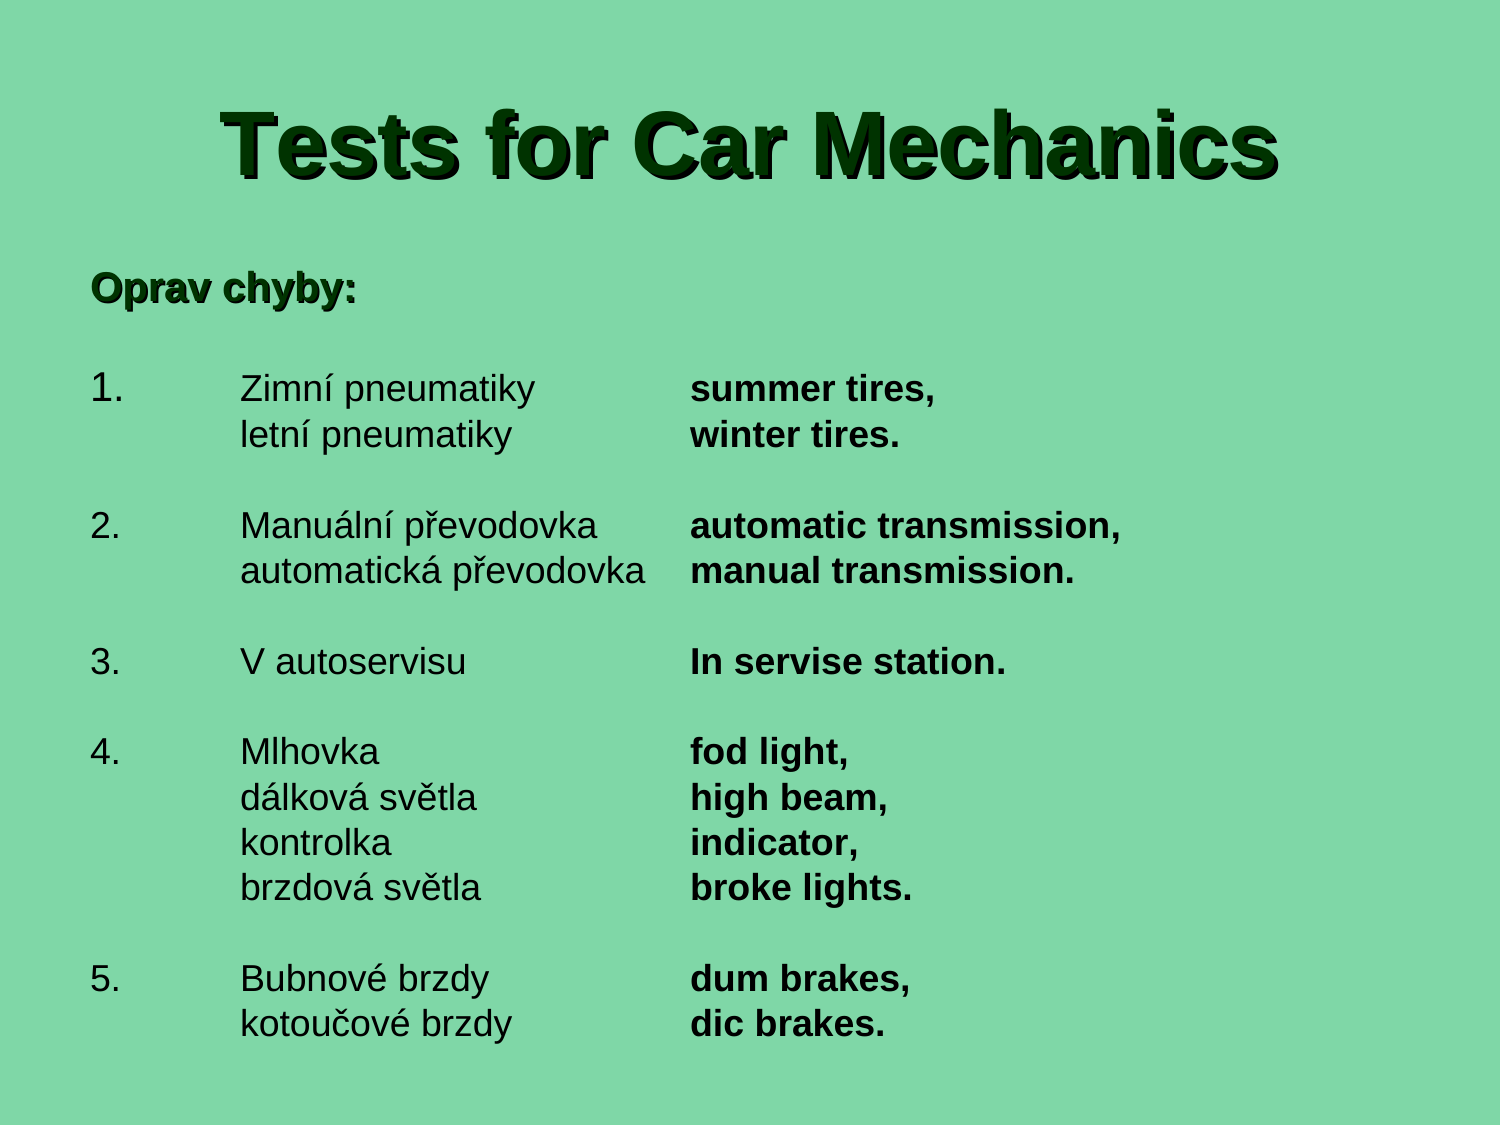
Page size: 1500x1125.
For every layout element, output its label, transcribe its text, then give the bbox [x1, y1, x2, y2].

list Oprav chyby: 1. Zimní pneumatiky summer tires, letní pneumatiky winter tires. 2. Manuální převodovka automatic transmission, automatická převodovka manual transmission. 3. V autoservisu In servise station. 4. Mlhovka fod light, dálková světla high beam, kontrolka indicator, brzdová světla broke lights. 5. Bubnové brzdy dum brakes, kotoučové brzdy dic brakes. [75, 262, 1426, 1106]
title Tests for Car Mechanics [75, 45, 1426, 233]
